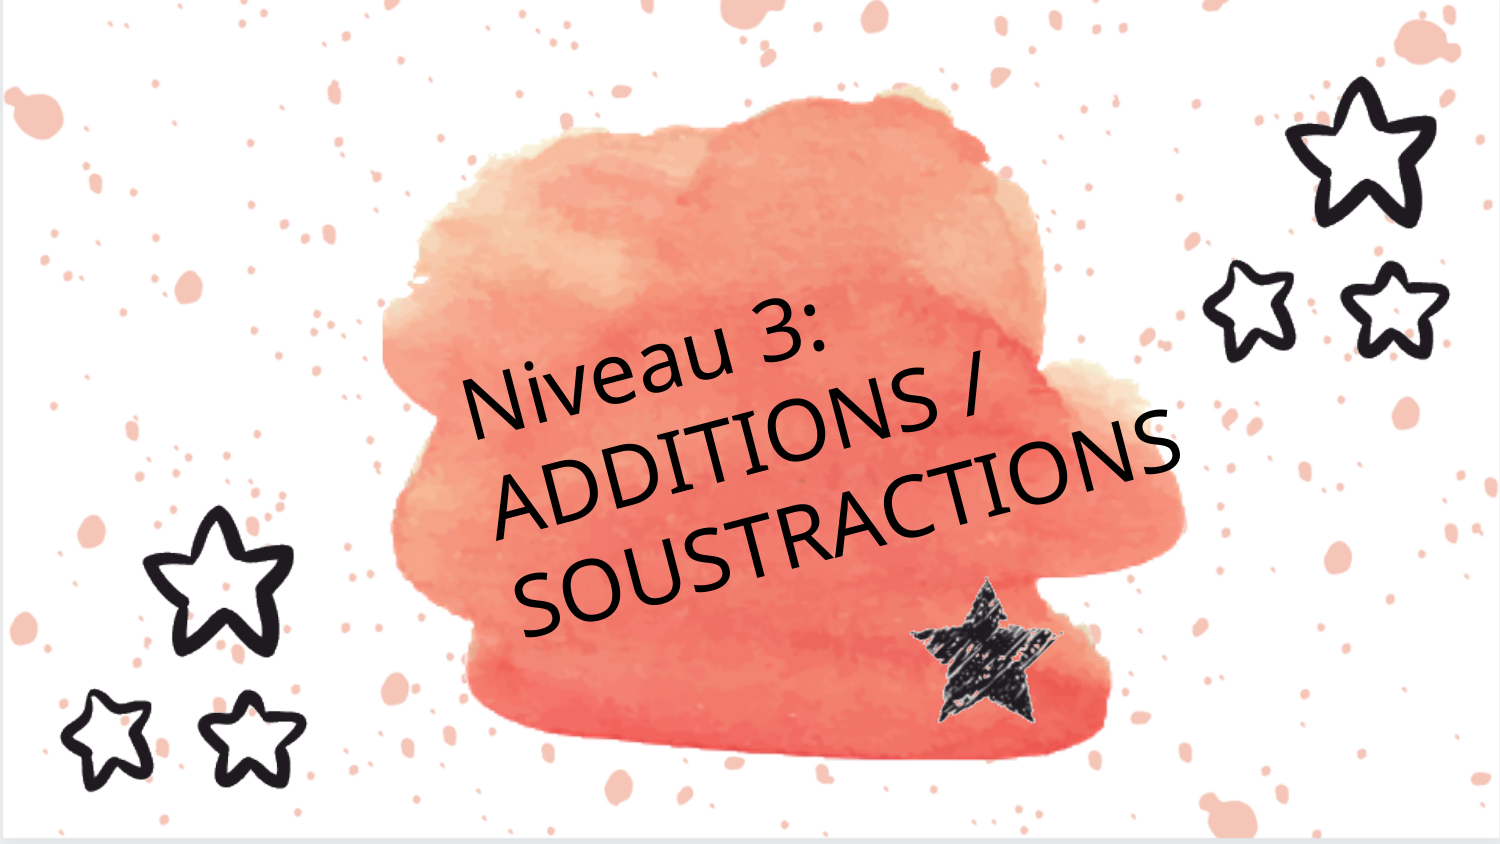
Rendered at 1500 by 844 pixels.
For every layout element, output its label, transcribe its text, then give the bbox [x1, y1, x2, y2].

picture [0, 0, 1500, 844]
text_box Niveau 3: ADDITIONS / SOUSTRACTIONS [430, 159, 1263, 679]
